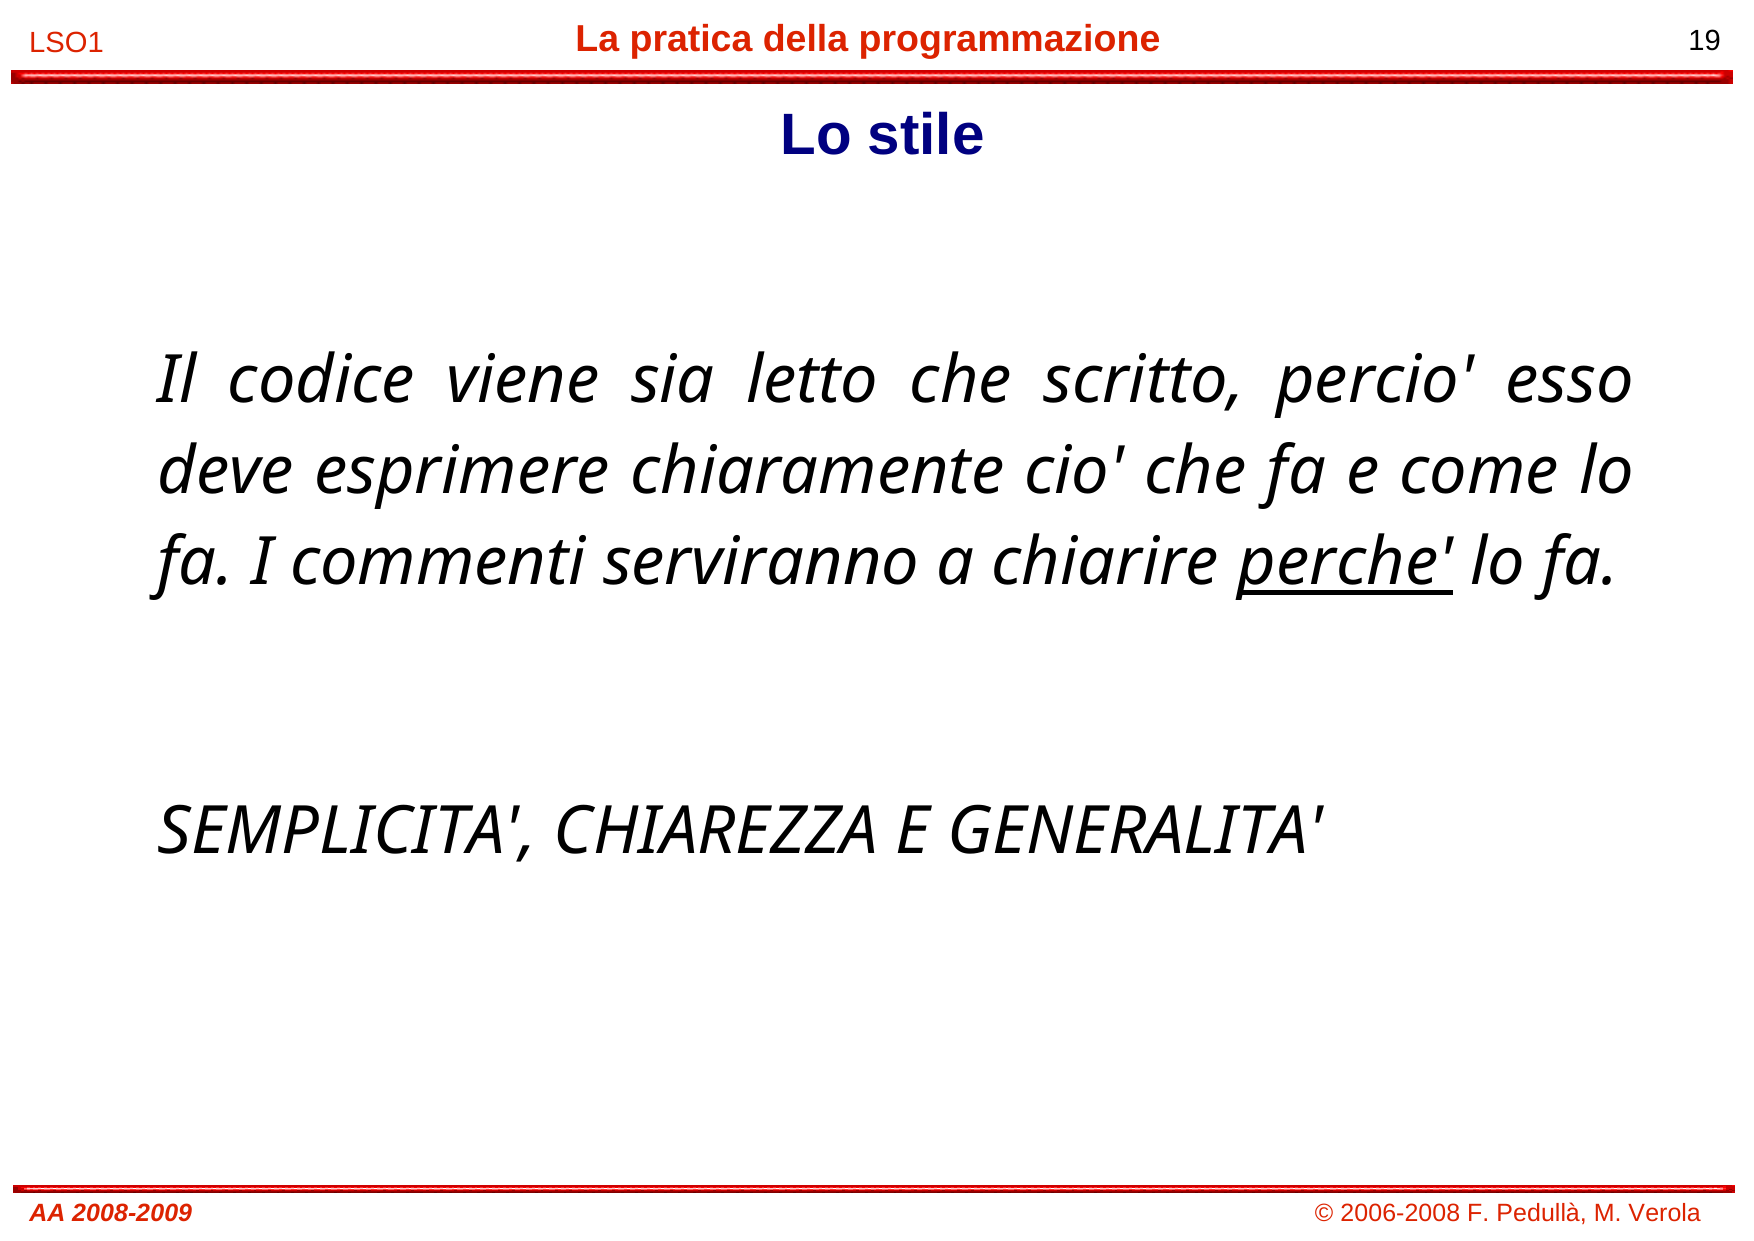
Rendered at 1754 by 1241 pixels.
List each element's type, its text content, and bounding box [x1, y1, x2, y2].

text_box Lo stile [252, 98, 1513, 187]
list Il codice viene sia letto che scritto, percio' esso deve esprimere chiaramente cio' che fa e come lo fa. I commenti serviranno a chiarire perche' lo fa. SEMPLICITA', CHIAREZZA E GENERALITA' [95, 331, 1659, 894]
picture [13, 1185, 1735, 1193]
picture [11, 70, 1733, 84]
